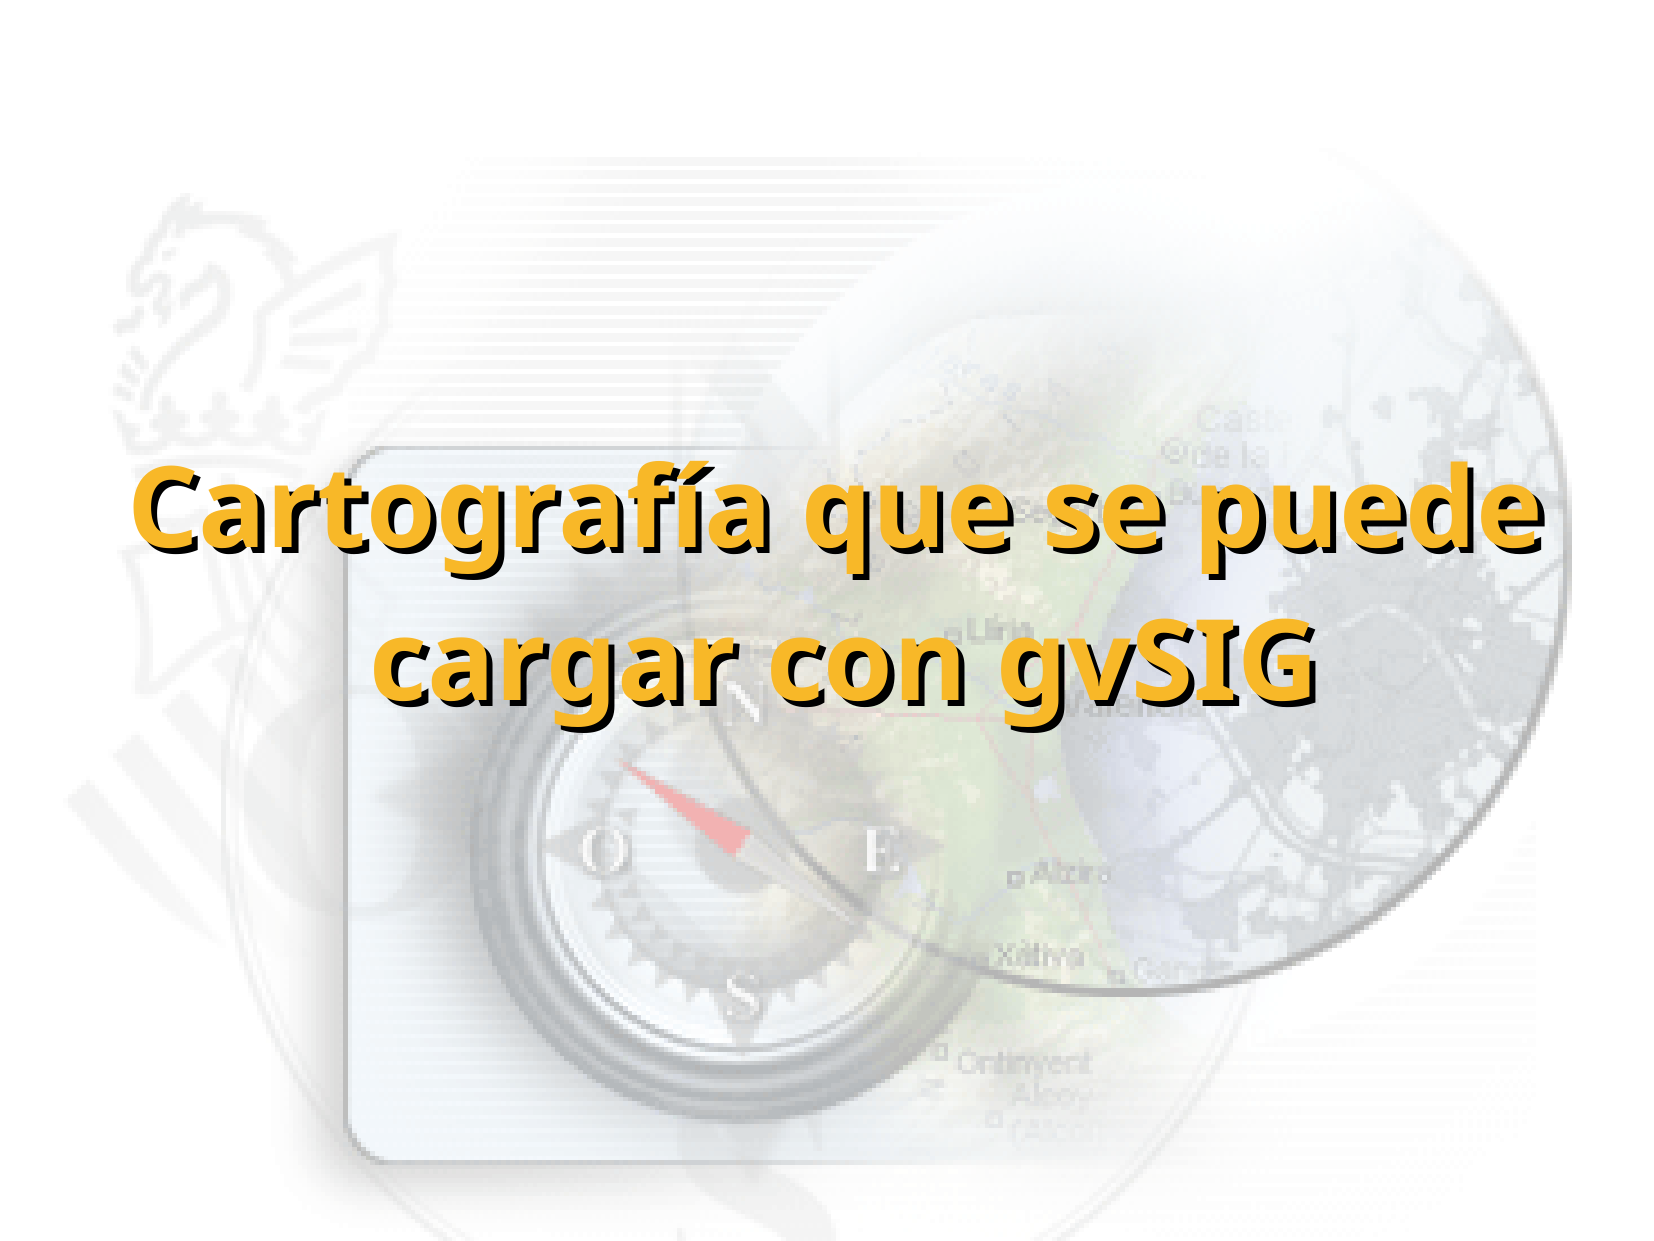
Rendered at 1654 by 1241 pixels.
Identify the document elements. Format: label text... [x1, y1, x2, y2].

title Cartografía que se puede cargar con gvSIG [29, 363, 1548, 798]
